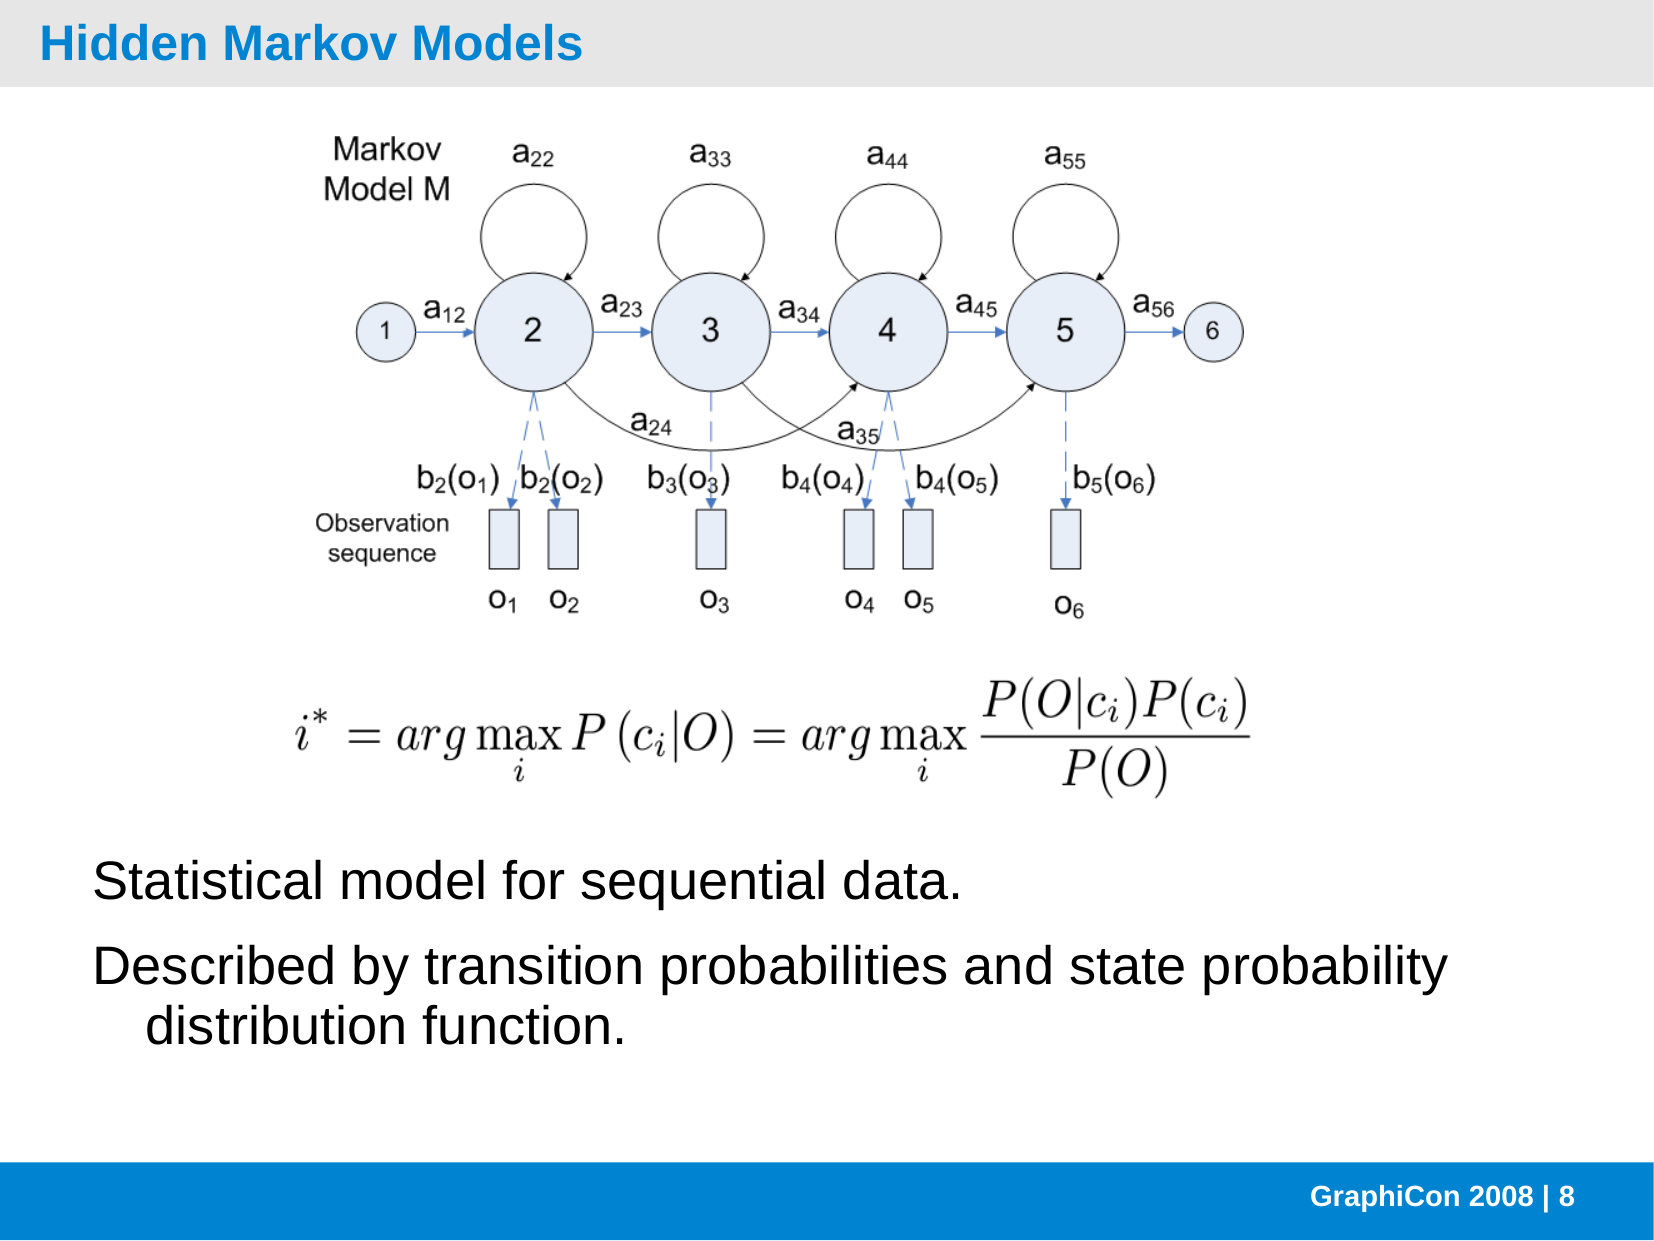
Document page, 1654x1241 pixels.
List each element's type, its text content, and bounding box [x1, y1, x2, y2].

list Statistical model for sequential data. Described by transition probabilities and state probability distribution function. [75, 850, 1609, 1147]
picture [262, 628, 1276, 826]
picture [315, 125, 1244, 626]
title Hidden Markov Models [39, 5, 1615, 81]
